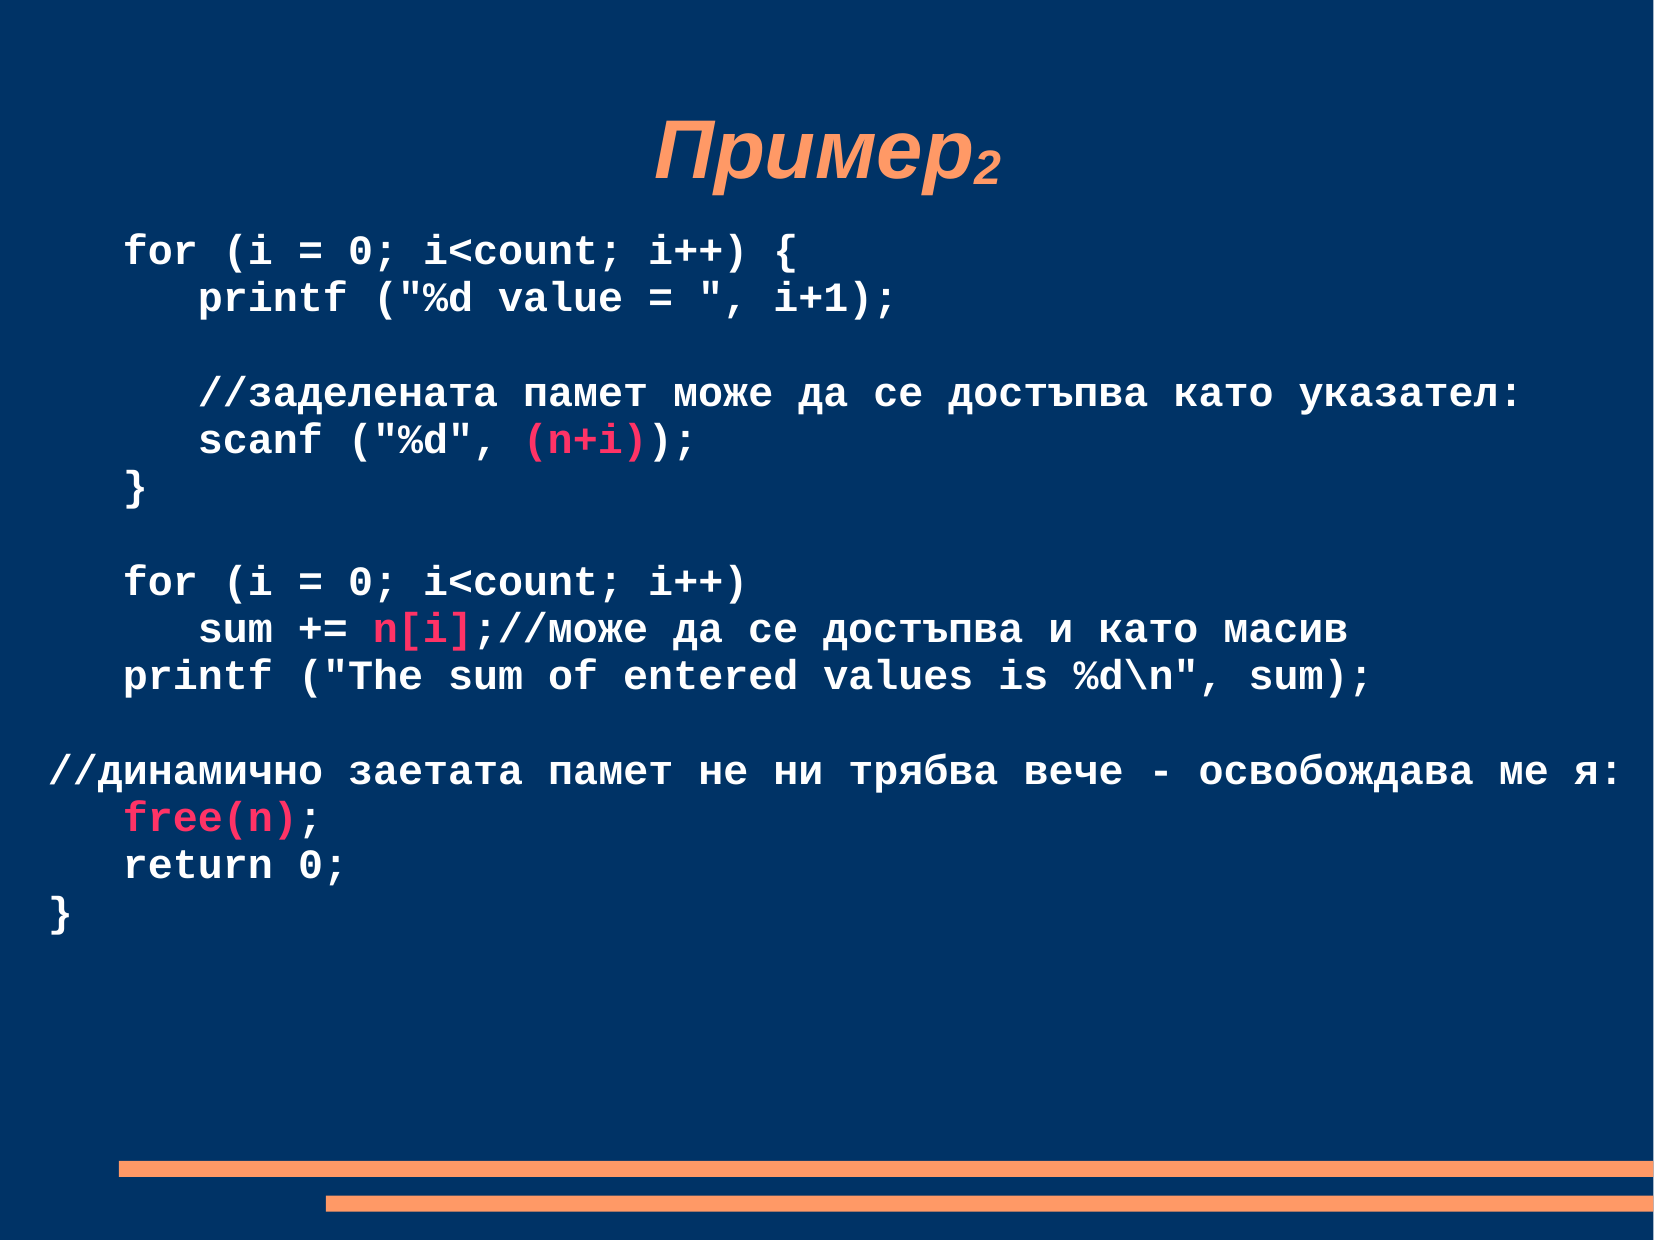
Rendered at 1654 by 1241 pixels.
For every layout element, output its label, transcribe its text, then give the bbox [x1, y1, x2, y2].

text_box for (i = 0; i<count; i++) { printf ("%d value = ", i+1); //заделената памет може да се достъпва като указател: scanf ("%d", (n+i)); } for (i = 0; i<count; i++) sum += n[i];//може да се достъпва и като масив printf ("The sum of entered values is %d\n", sum); //динамично заетата памет не ни трябва вече - освобождава ме я: free(n); return 0; } [33, 222, 1648, 954]
title Пример2 [121, 46, 1534, 222]
